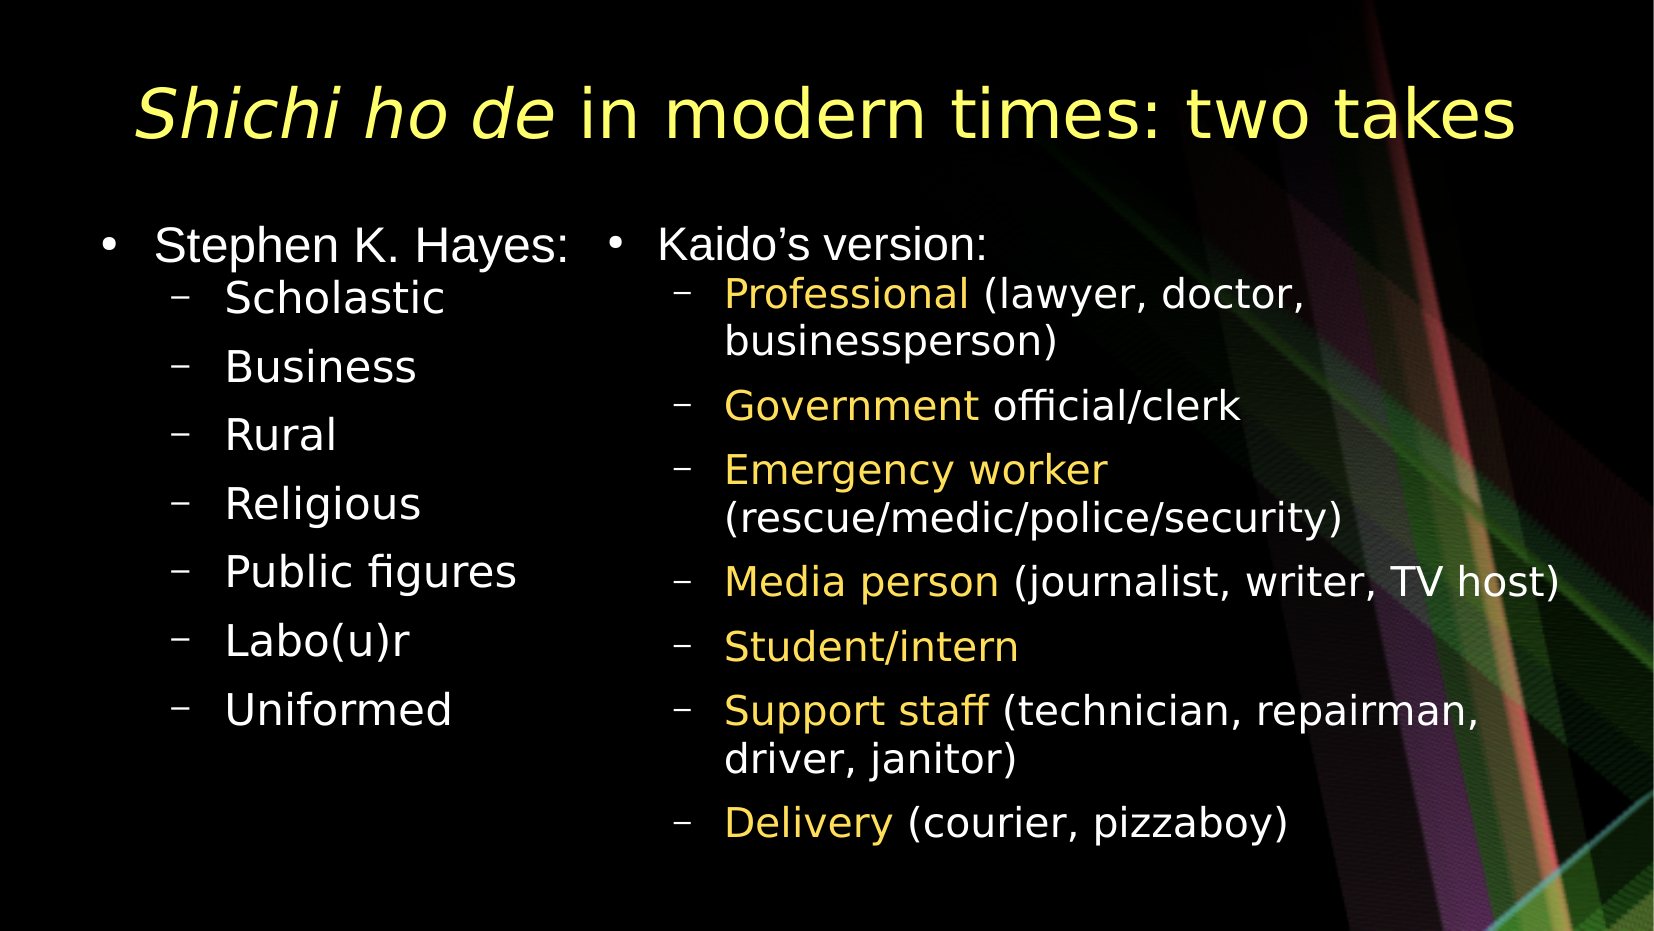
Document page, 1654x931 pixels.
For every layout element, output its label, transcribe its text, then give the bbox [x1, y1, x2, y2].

title Shichi ho de in modern times: two takes [82, 37, 1571, 193]
list Kaido’s version: Professional (lawyer, doctor, businessperson) Government official/clerk Emergency worker (rescue/medic/police/security) Media person (journalist, writer, TV host) Student/intern Support staff (technician, repairman, driver, janitor) Delivery (courier, pizzaboy) [590, 217, 1572, 898]
picture [0, 0, 1654, 931]
list Stephen K. Hayes: Scholastic Business Rural Religious Public figures Labo(u)r Uniformed [82, 217, 590, 758]
